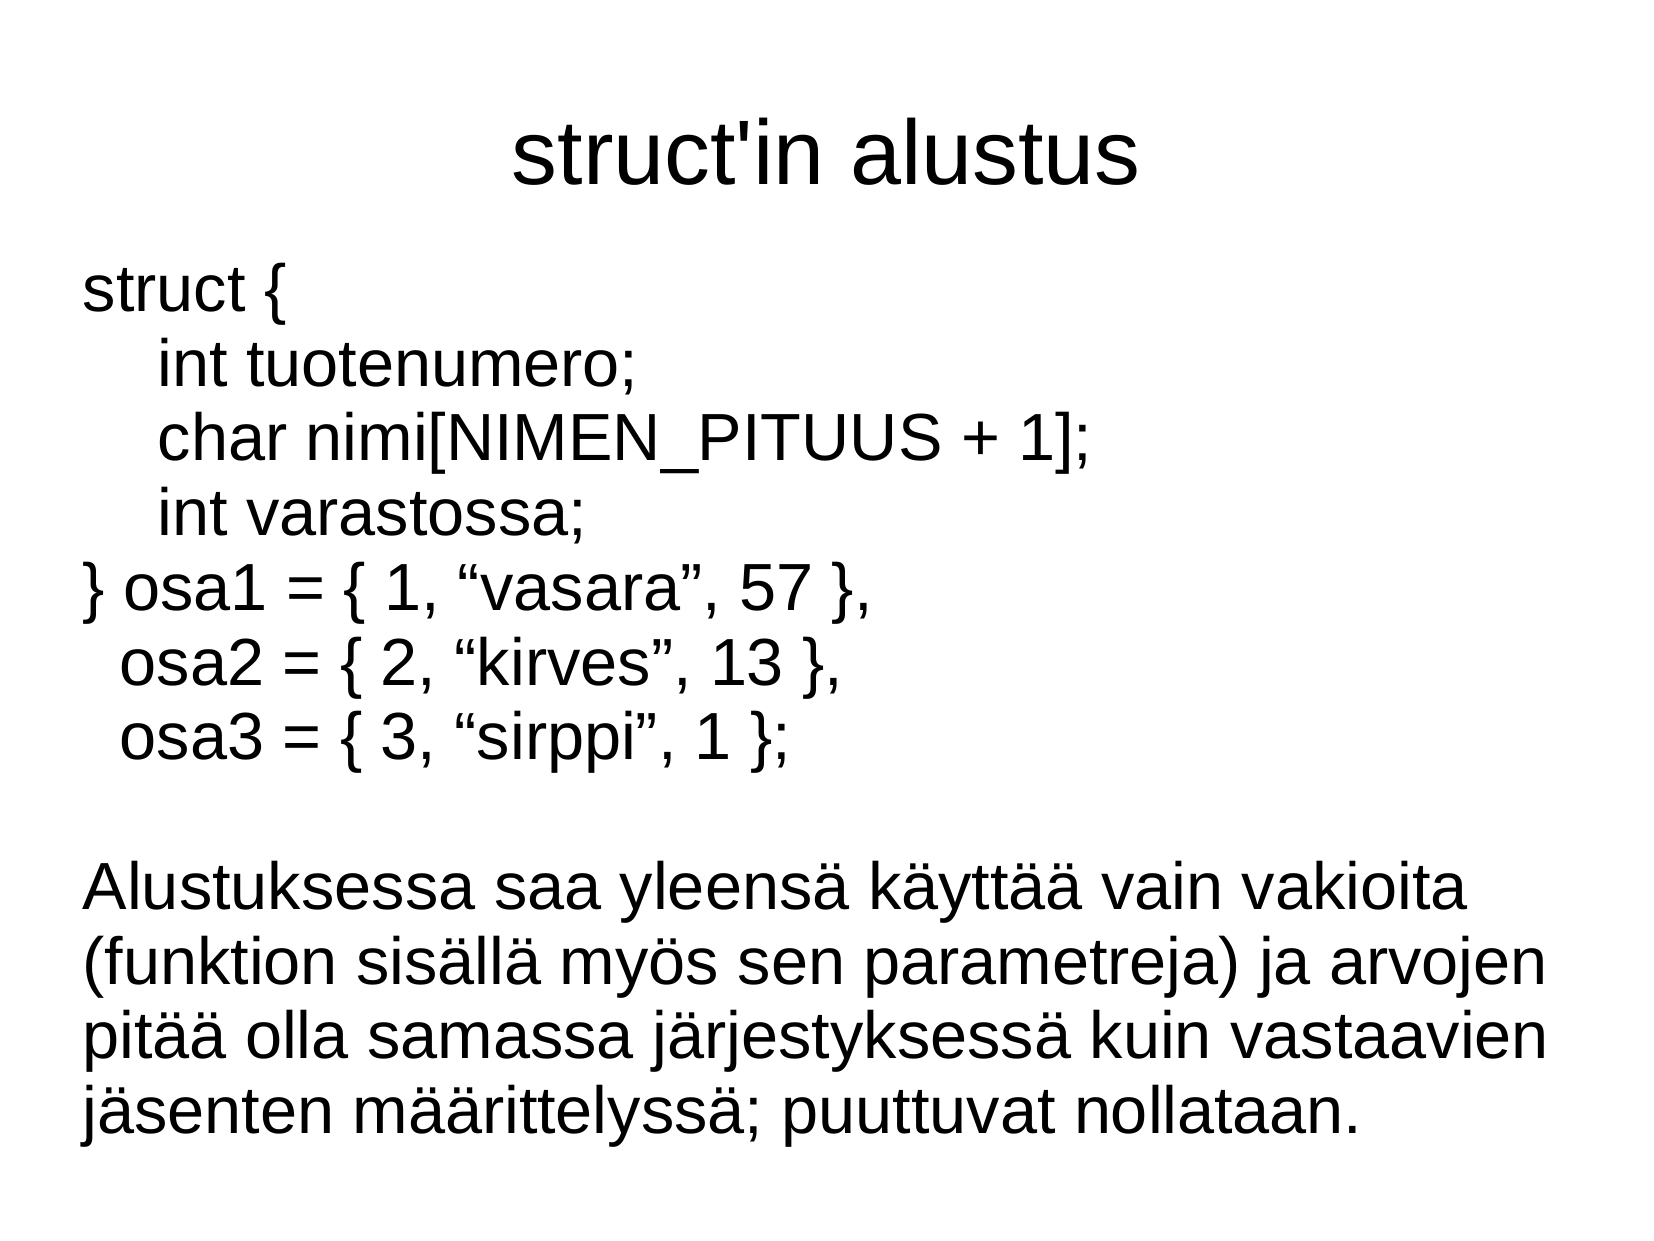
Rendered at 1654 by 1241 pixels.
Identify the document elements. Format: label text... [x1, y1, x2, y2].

title struct'in alustus [82, 56, 1571, 250]
subtitle struct { int tuotenumero; char nimi[NIMEN_PITUUS + 1]; int varastossa; } osa1 = { 1, “vasara”, 57 }, osa2 = { 2, “kirves”, 13 }, osa3 = { 3, “sirppi”, 1 }; Alustuksessa saa yleensä käyttää vain vakioita (funktion sisällä myös sen parametreja) ja arvojen pitää olla samassa järjestyksessä kuin vastaavien jäsenten määrittelyssä; puuttuvat nollataan. [82, 250, 1571, 1149]
